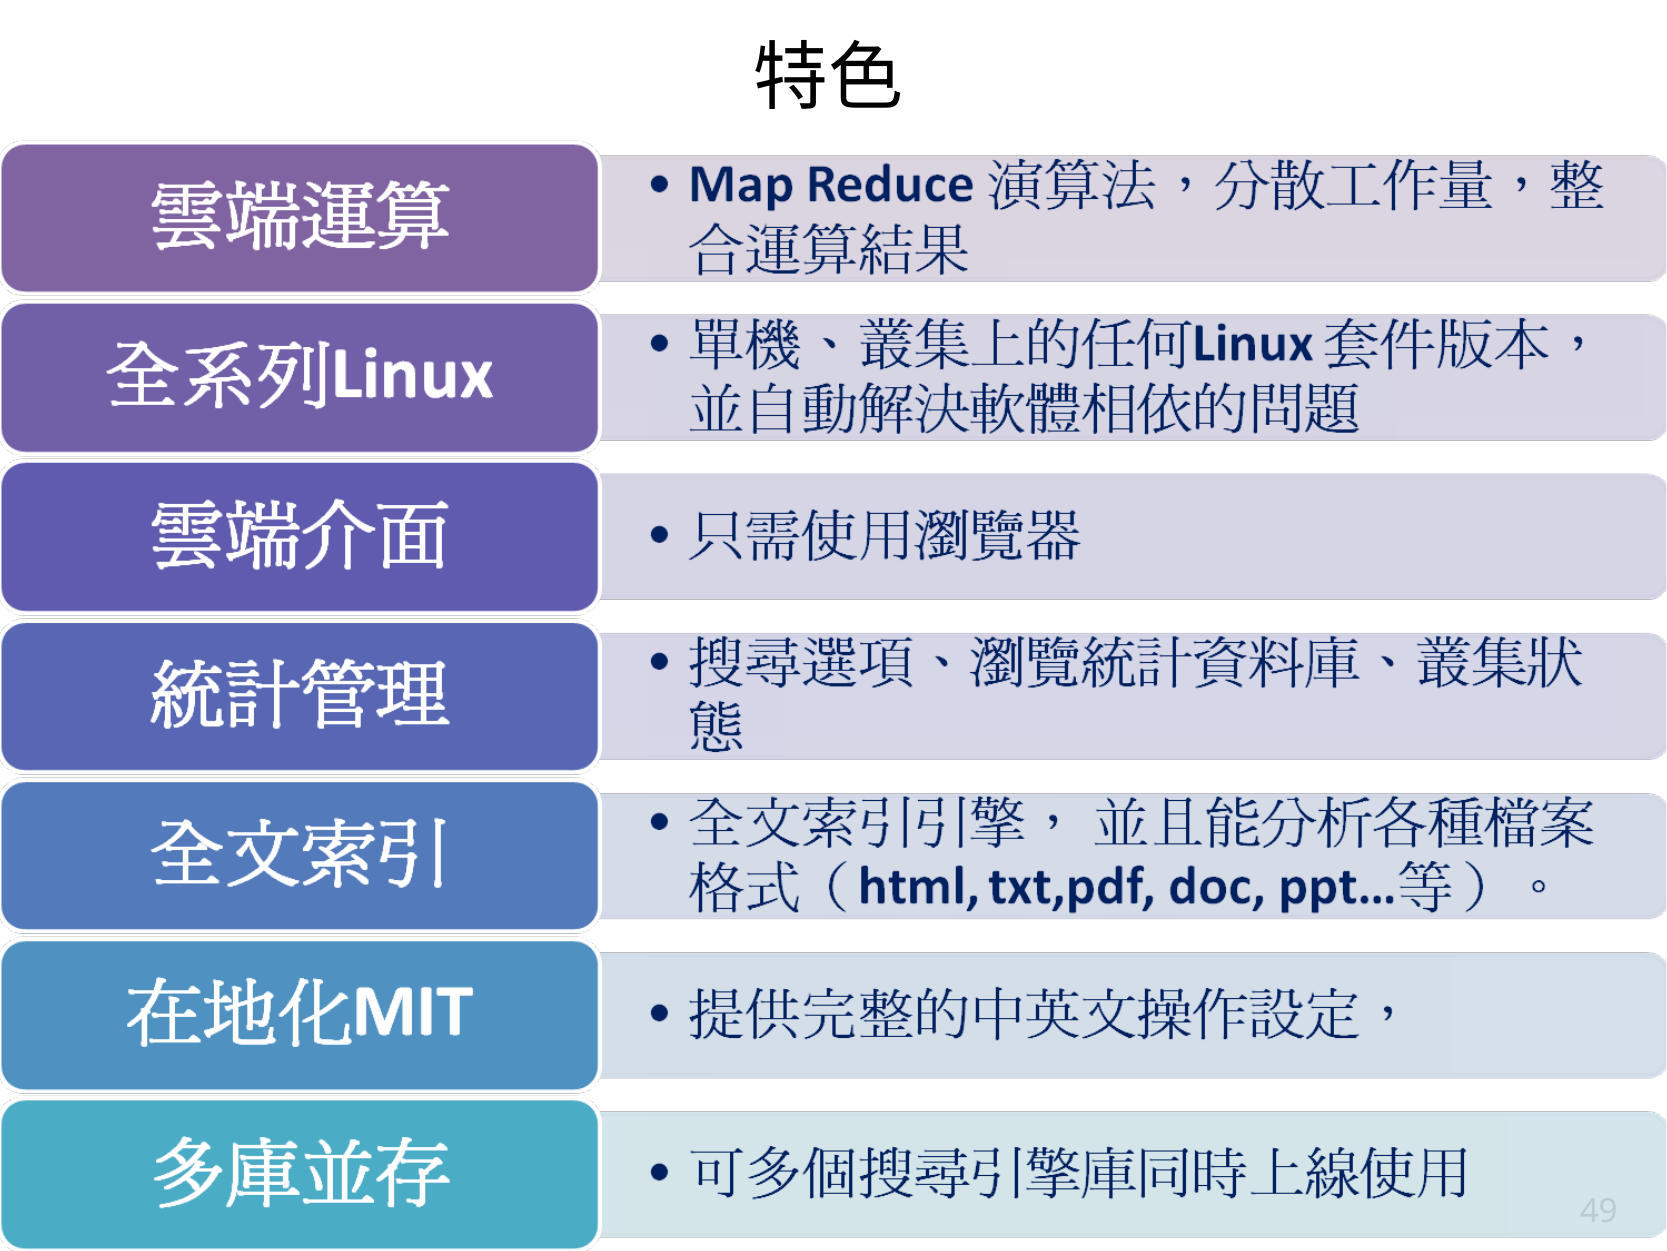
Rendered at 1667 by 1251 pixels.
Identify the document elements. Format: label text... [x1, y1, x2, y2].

title 特色 [78, 8, 1579, 148]
text_box [0, 129, 1667, 1251]
